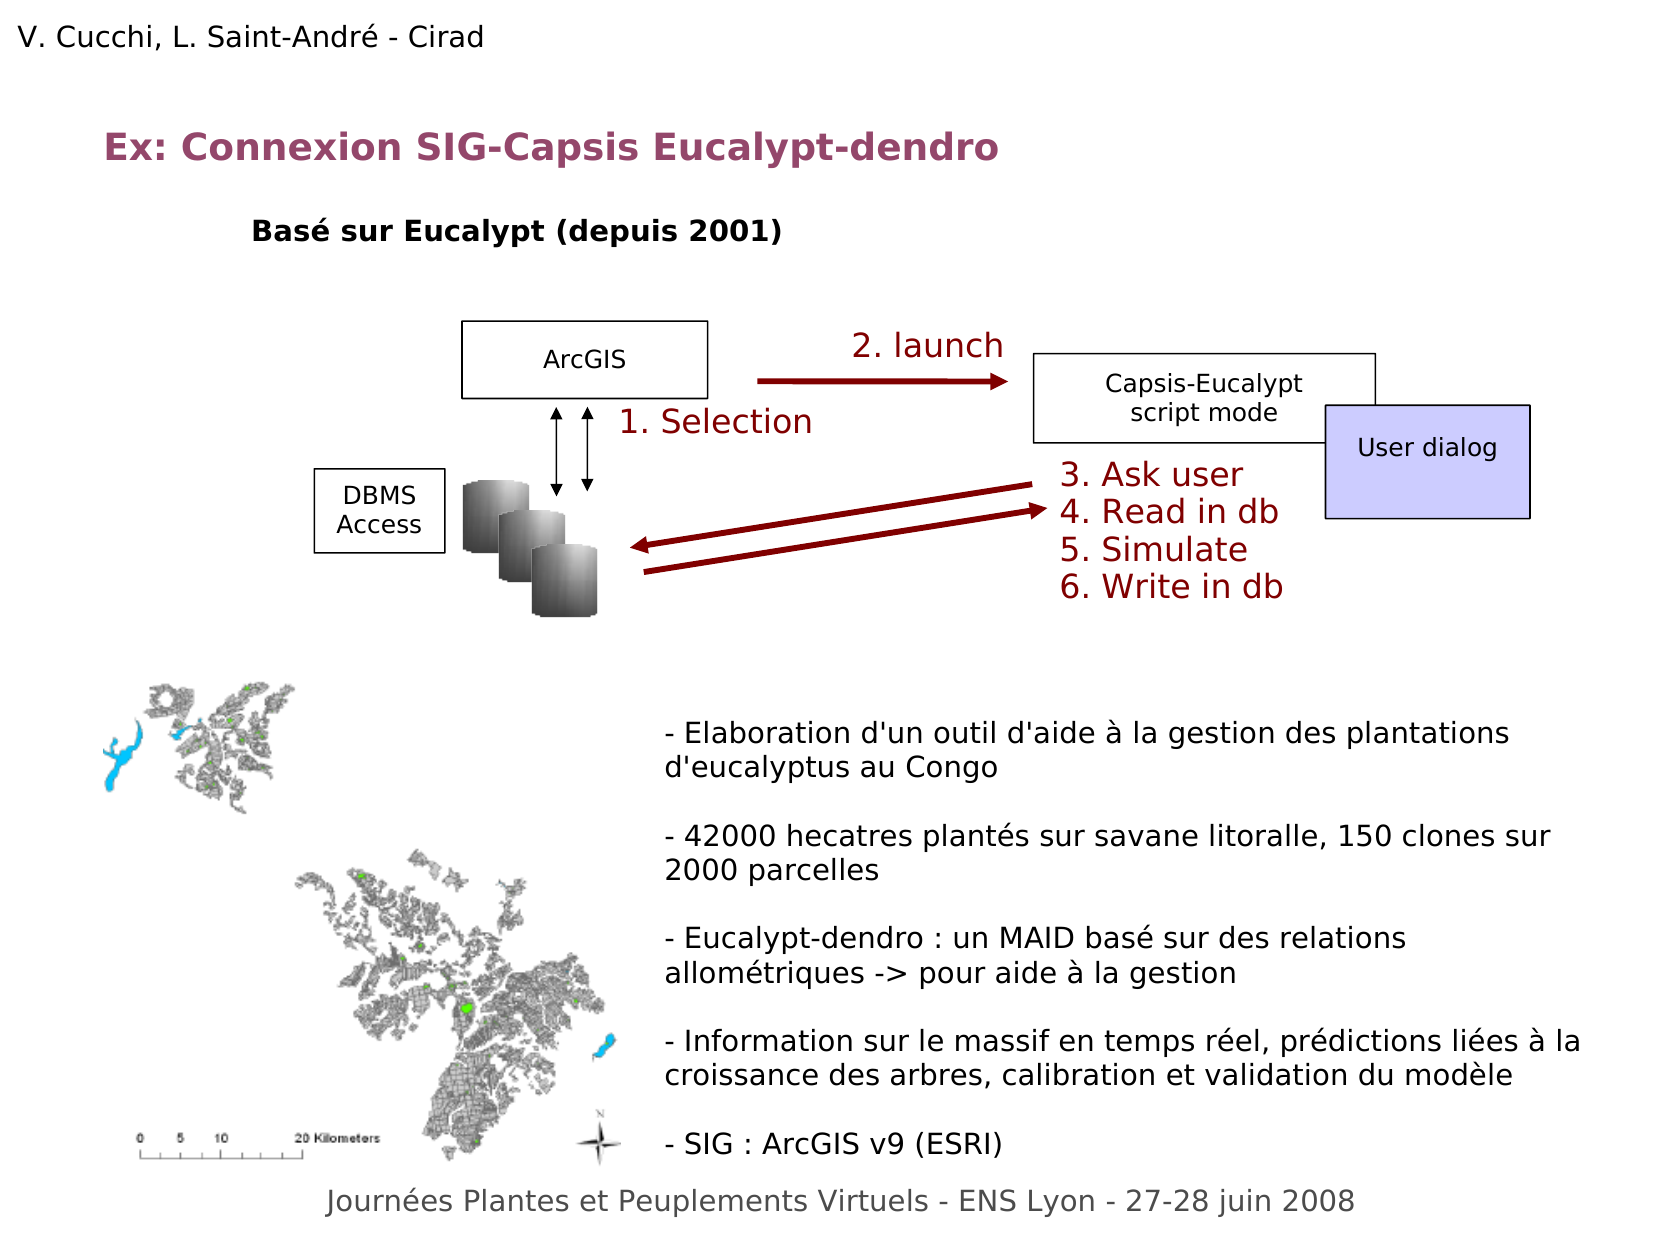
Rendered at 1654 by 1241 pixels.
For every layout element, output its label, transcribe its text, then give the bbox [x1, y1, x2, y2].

text_box Basé sur Eucalypt (depuis 2001) [236, 206, 945, 256]
text_box DBMS Access [314, 468, 445, 553]
picture [103, 679, 621, 1168]
text_box Ex: Connexion SIG-Capsis Eucalypt-dendro [88, 118, 1034, 177]
text_box - Elaboration d'un outil d'aide à la gestion des plantations d'eucalyptus au Congo - 42000 hecatres plantés sur savane litoralle, 150 clones sur 2000 parcelles - Eucalypt-dendro : un MAID basé sur des relations allométriques -> pour aide à la gestion - Information sur le massif en temps réel, prédictions liées à la croissance des arbres, calibration et validation du modèle - SIG : ArcGIS v9 (ESRI) [649, 708, 1625, 1238]
picture [458, 480, 606, 621]
text_box 1. Selection [618, 403, 854, 443]
text_box ArcGIS [461, 321, 708, 399]
text_box Capsis-Eucalypt script mode [1033, 353, 1376, 443]
text_box 3. Ask user 4. Read in db 5. Simulate 6. Write in db [1059, 456, 1323, 611]
text_box Journées Plantes et Peuplements Virtuels - ENS Lyon - 27-28 juin 2008 [177, 1176, 1506, 1226]
text_box V. Cucchi, L. Saint-André - Cirad [2, 13, 1034, 237]
text_box User dialog [1325, 405, 1531, 519]
text_box 2. launch [851, 327, 1056, 367]
